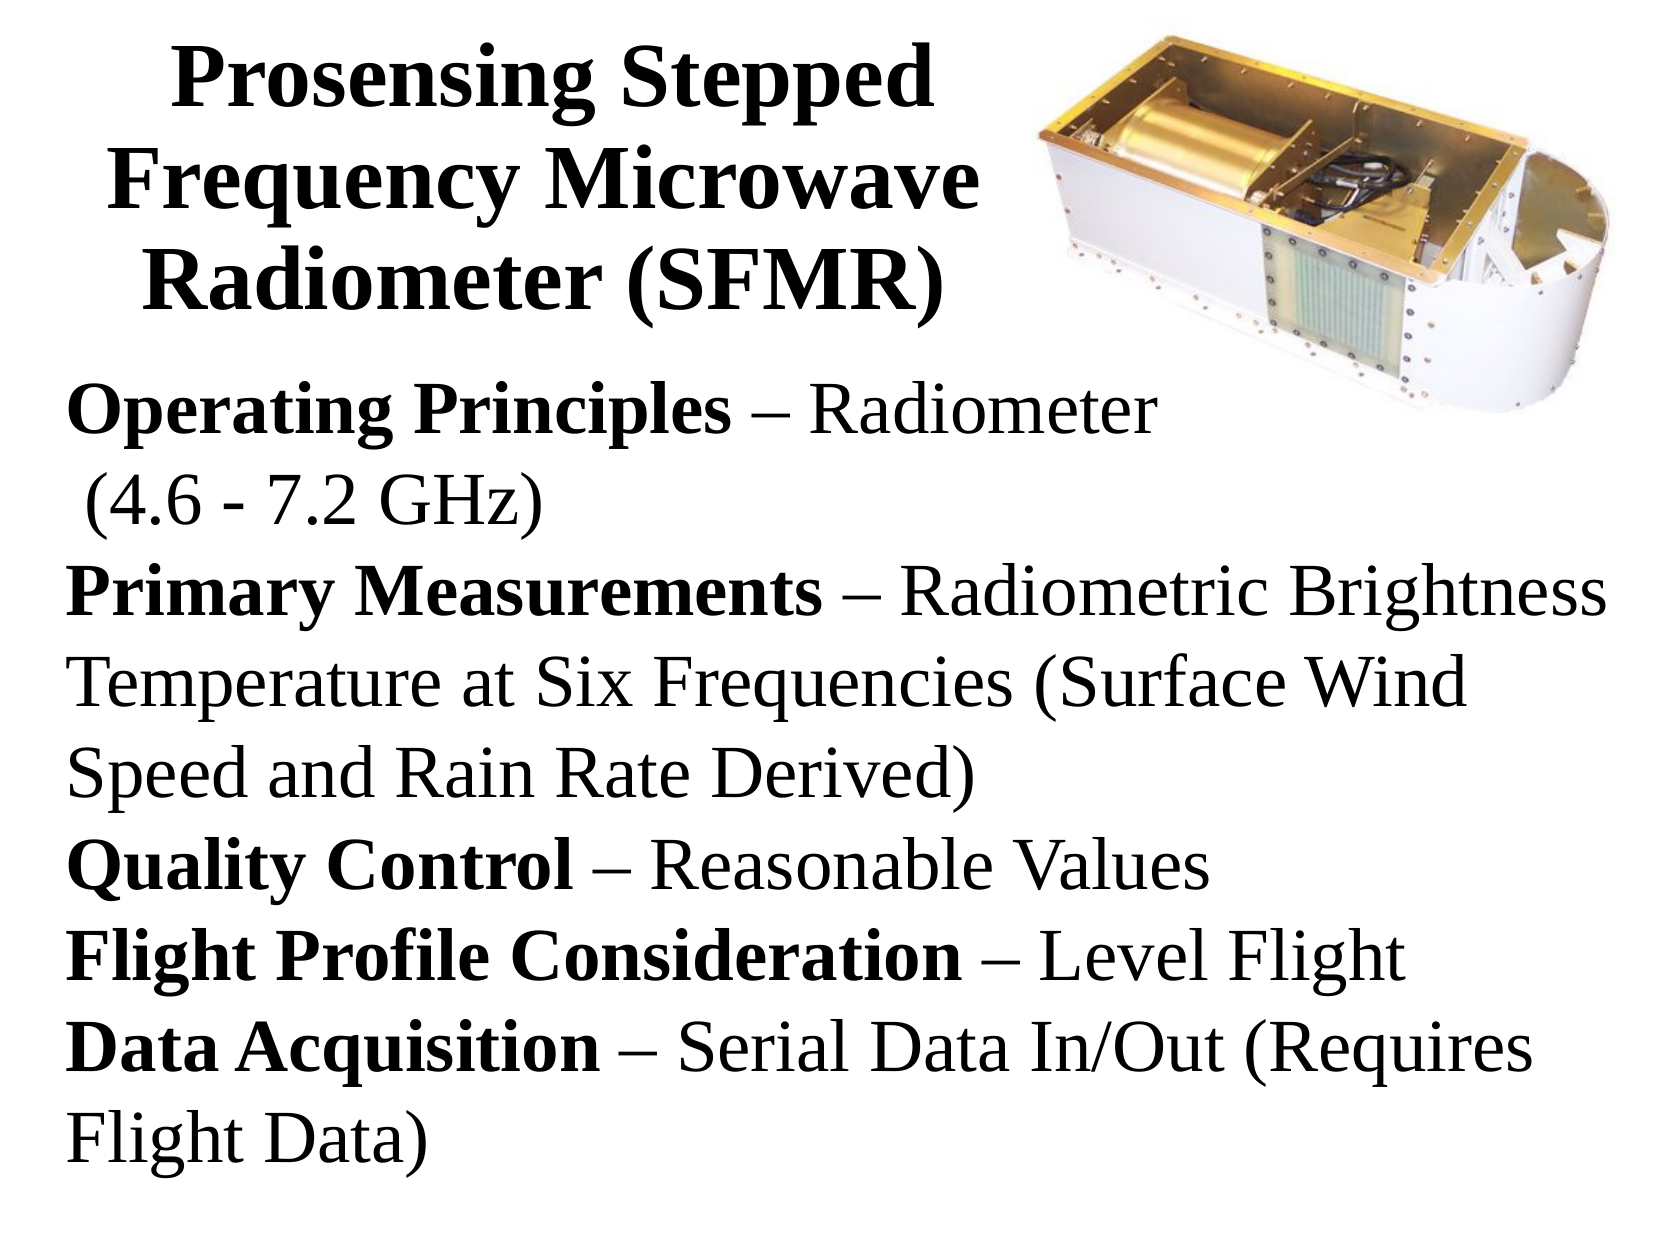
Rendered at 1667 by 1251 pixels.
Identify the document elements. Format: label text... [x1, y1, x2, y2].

picture [988, 17, 1631, 330]
title Prosensing Stepped Frequency Microwave Radiometer (SFMR) [30, 21, 1059, 330]
title Operating Principles – Radiometer (4.6 - 7.2 GHz) Primary Measurements – Radiometric Brightness Temperature at Six Frequencies (Surface Wind Speed and Rain Rate Derived) Quality Control – Reasonable Values Flight Profile Consideration – Level Flight Data Acquisition – Serial Data In/Out (Requires Flight Data) [30, 330, 1633, 1207]
